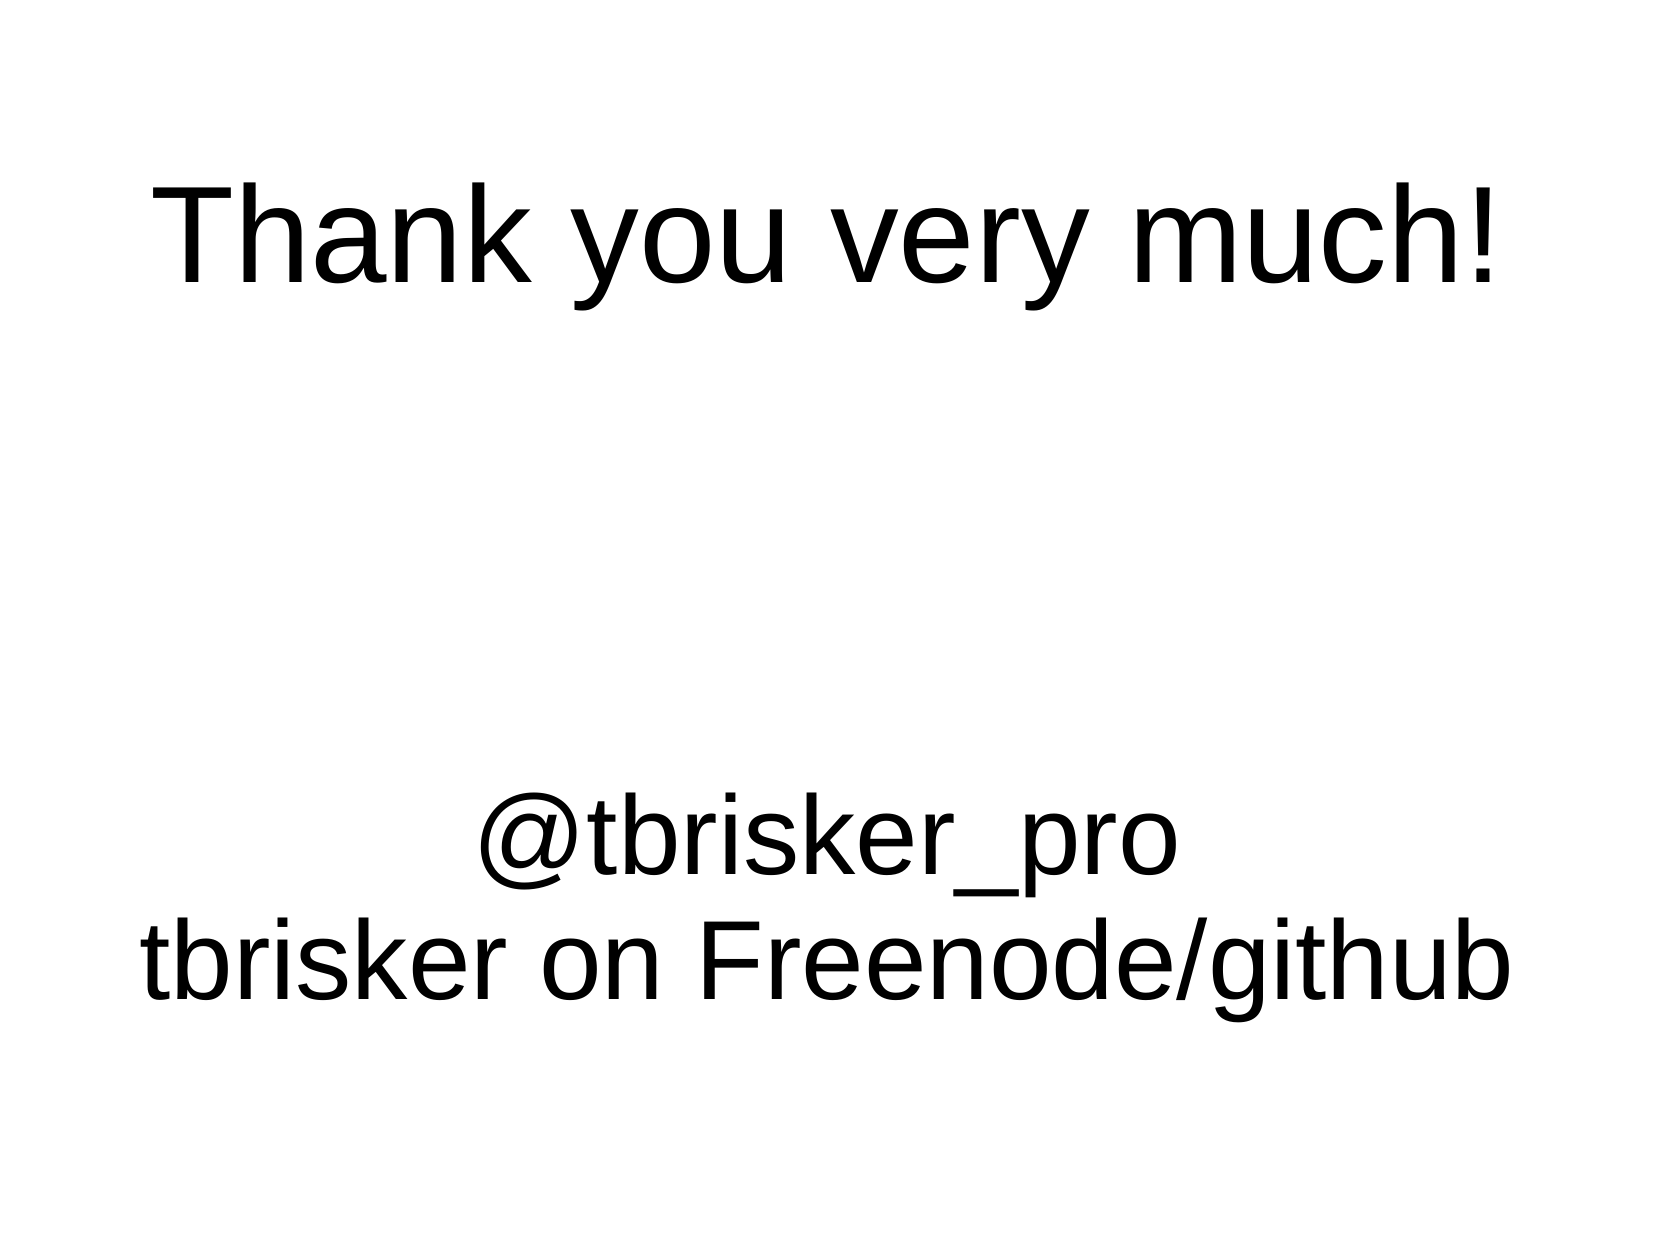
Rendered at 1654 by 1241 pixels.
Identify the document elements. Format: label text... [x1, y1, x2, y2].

text_box Thank you very much! @tbrisker_pro tbrisker on Freenode/github [69, 150, 1584, 1091]
